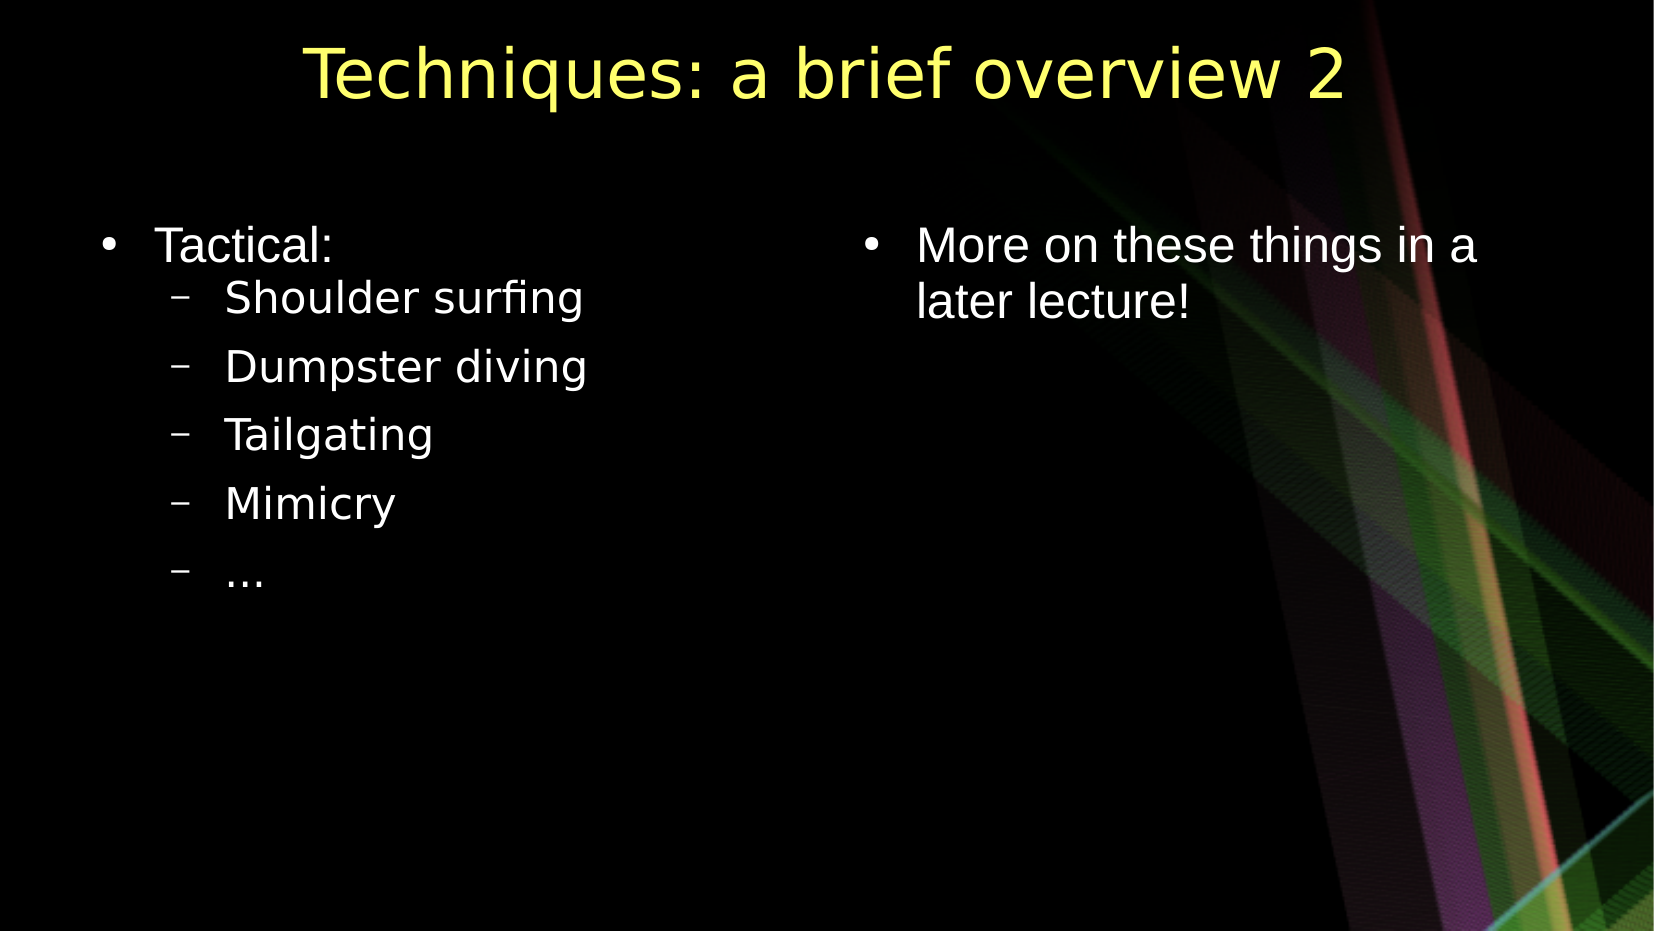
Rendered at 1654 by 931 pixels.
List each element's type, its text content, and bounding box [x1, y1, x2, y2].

list More on these things in a later lecture! [845, 217, 1572, 758]
title Techniques: a brief overview 2 [82, 34, 1571, 195]
picture [0, 0, 1654, 931]
list Tactical: Shoulder surfing Dumpster diving Tailgating Mimicry ... [82, 217, 809, 758]
